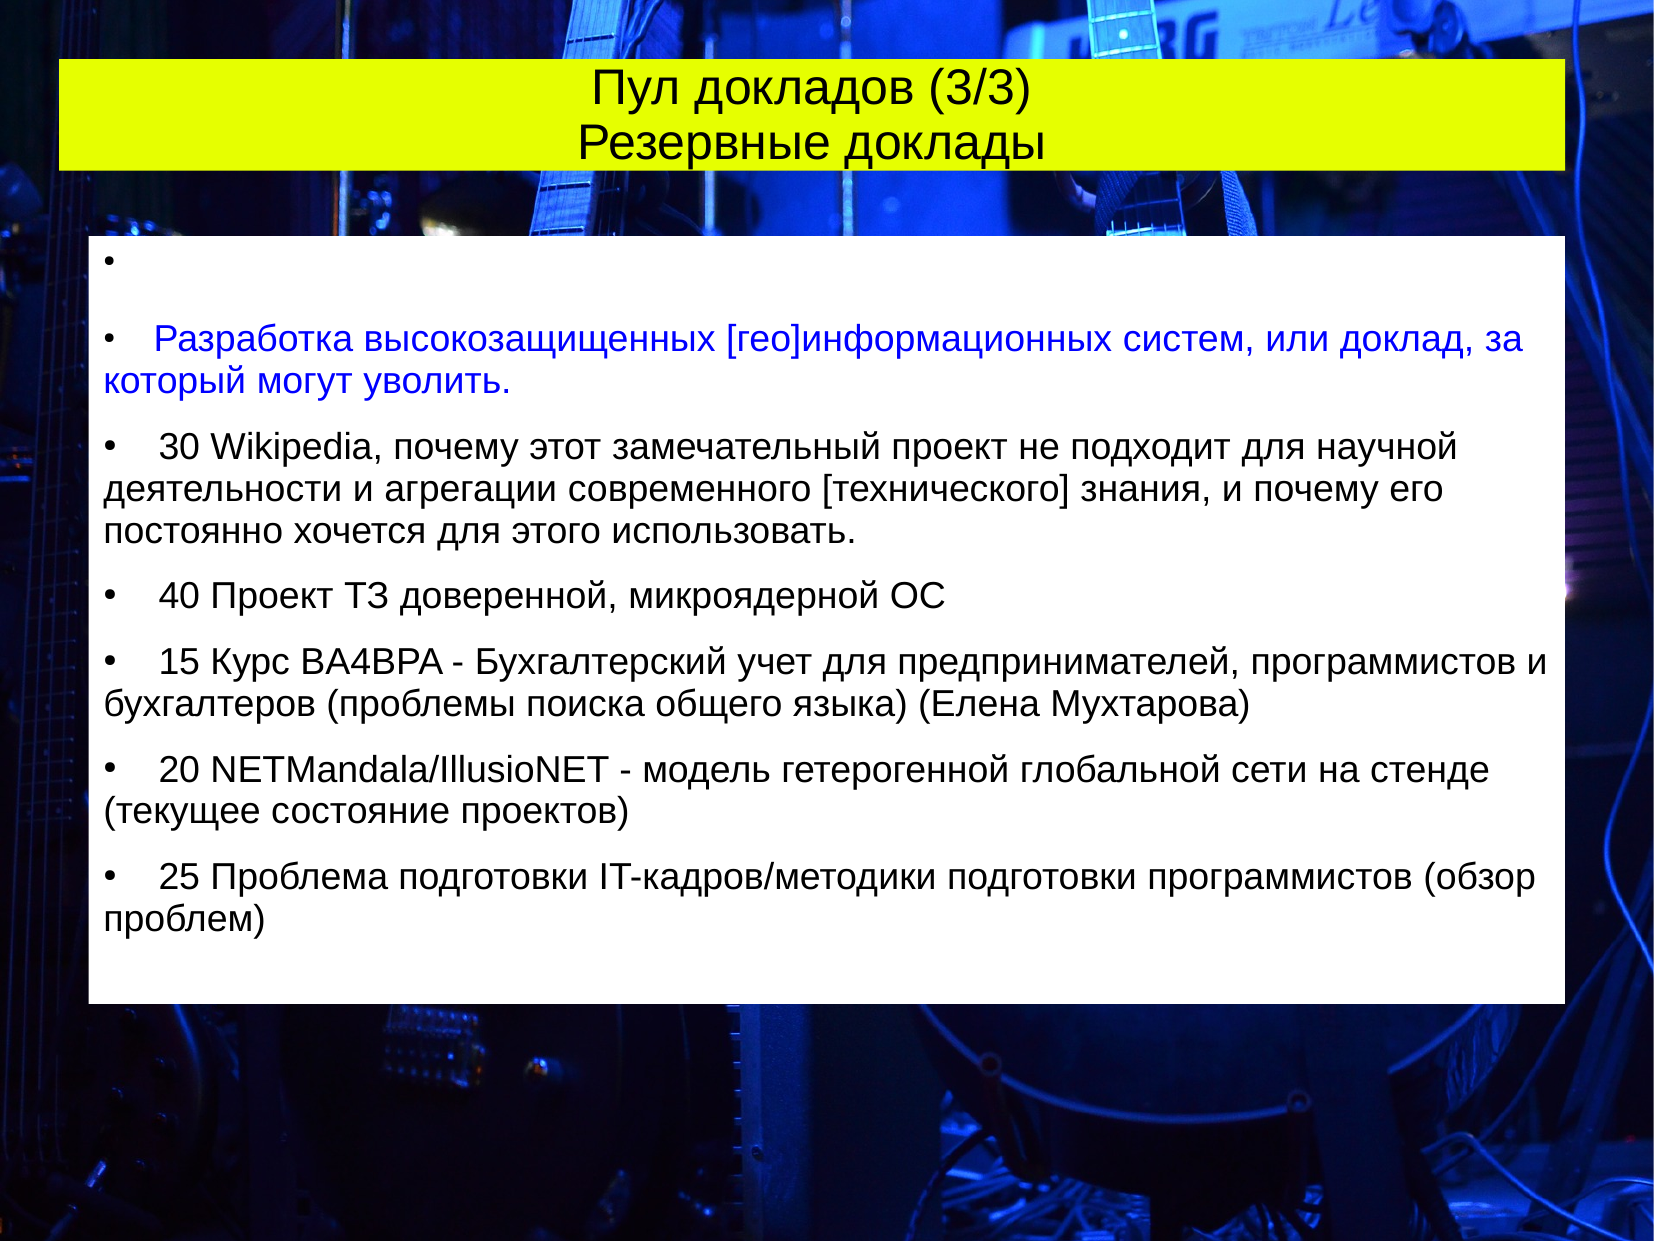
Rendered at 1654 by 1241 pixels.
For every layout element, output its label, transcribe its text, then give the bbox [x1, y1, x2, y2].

picture [0, 0, 1654, 1241]
title Пул докладов (3/3) Резервные доклады [59, 59, 1566, 171]
text_box Разработка высокозащищенных [гео]информационных систем, или доклад, за который могут уволить. 30 Wikipedia, почему этот замечательный проект не подходит для научной деятельности и агрегации современного [технического] знания, и почему его постоянно хочется для этого использовать. 40 Проект ТЗ доверенной, микроядерной ОС 15 Курс BA4BPA - Бухгалтерский учет для предпринимателей, программистов и бухгалтеров (проблемы поиска общего языка) (Елена Мухтарова) 20 NETMandala/IllusioNET - модель гетерогенной глобальной сети на стенде (текущее состояние проектов) 25 Проблема подготовки IT-кадров/методики подготовки программистов (обзор проблем) [88, 236, 1565, 1004]
